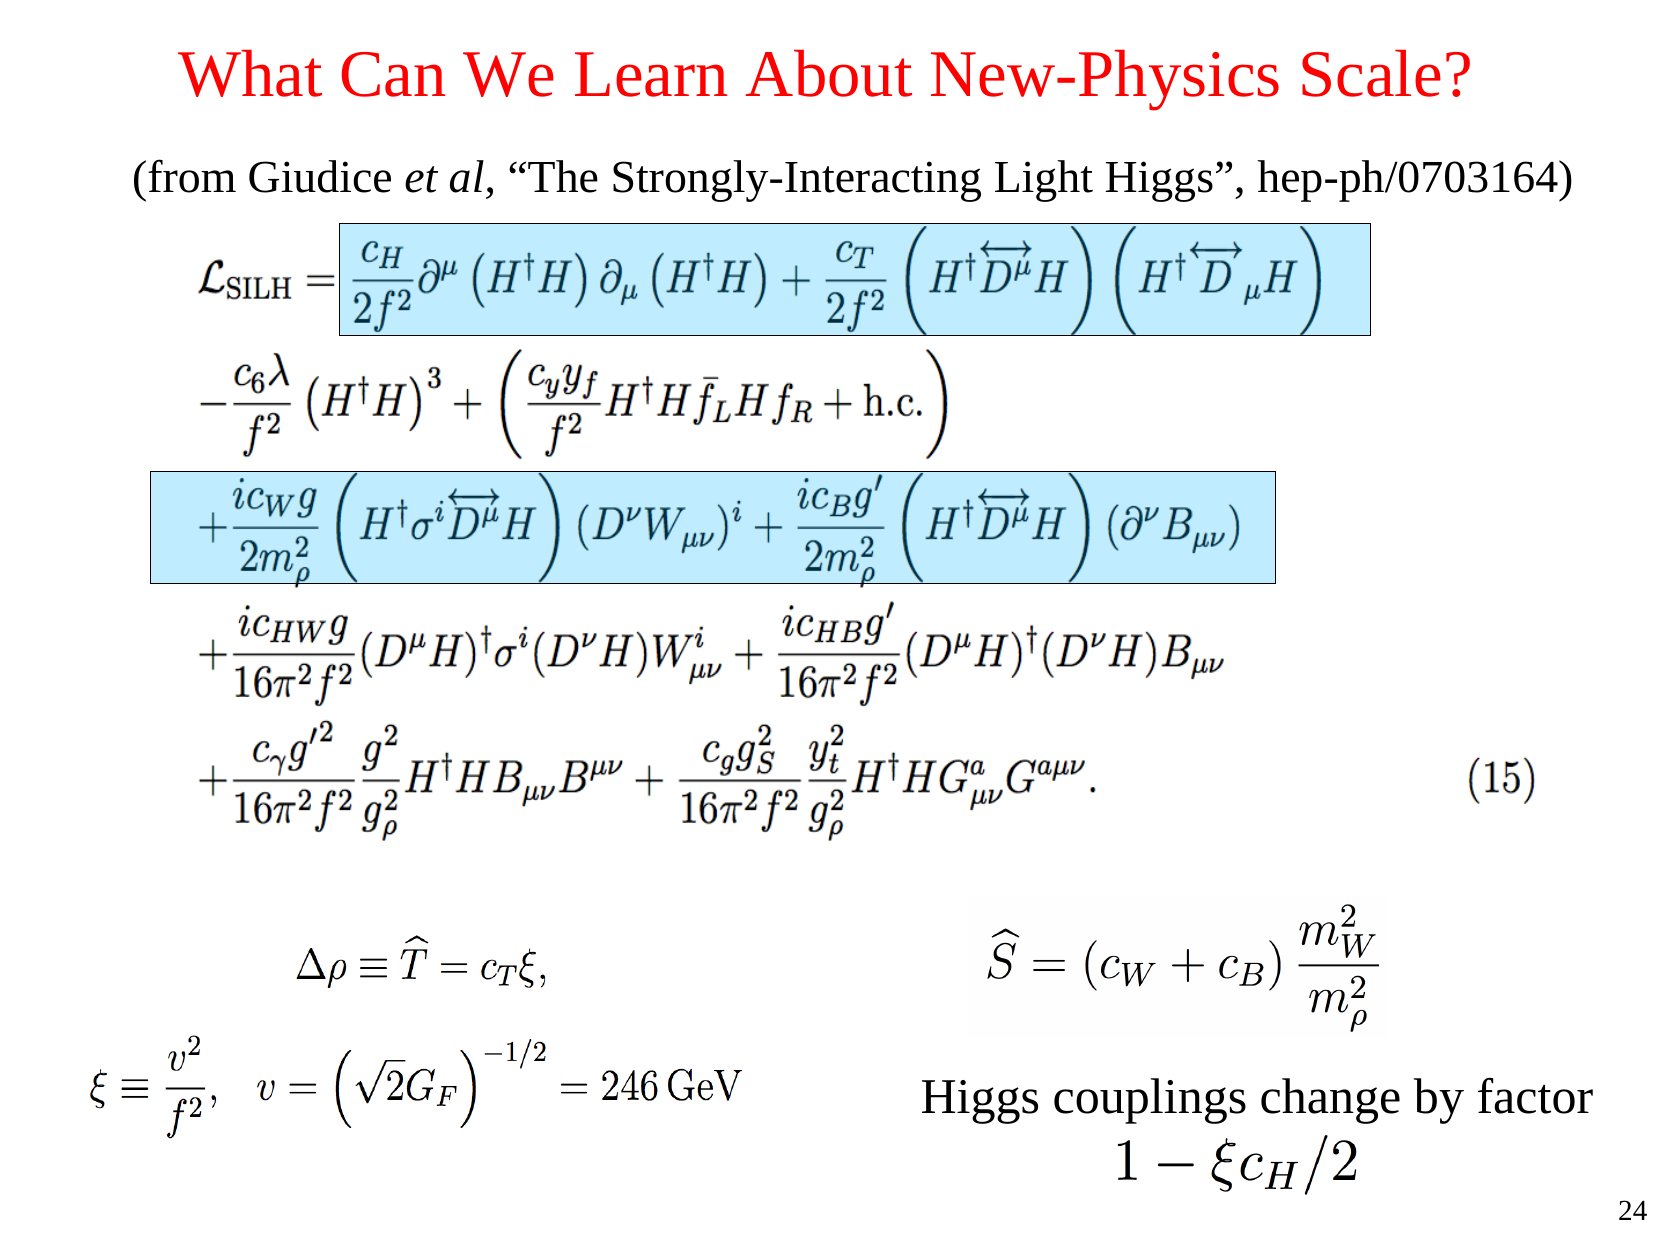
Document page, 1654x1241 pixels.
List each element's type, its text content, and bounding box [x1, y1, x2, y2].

picture [968, 896, 1386, 1038]
title What Can We Learn About New-Physics Scale? [128, 5, 1541, 144]
text_box [150, 471, 1276, 584]
picture [172, 225, 1557, 856]
text_box Higgs couplings change by factor [920, 1068, 1594, 1125]
picture [1110, 1125, 1362, 1200]
text_box [339, 223, 1371, 336]
text_box (from Giudice et al, “The Strongly-Interacting Light Higgs”, hep-ph/0703164) [132, 151, 1573, 203]
picture [35, 929, 745, 1149]
